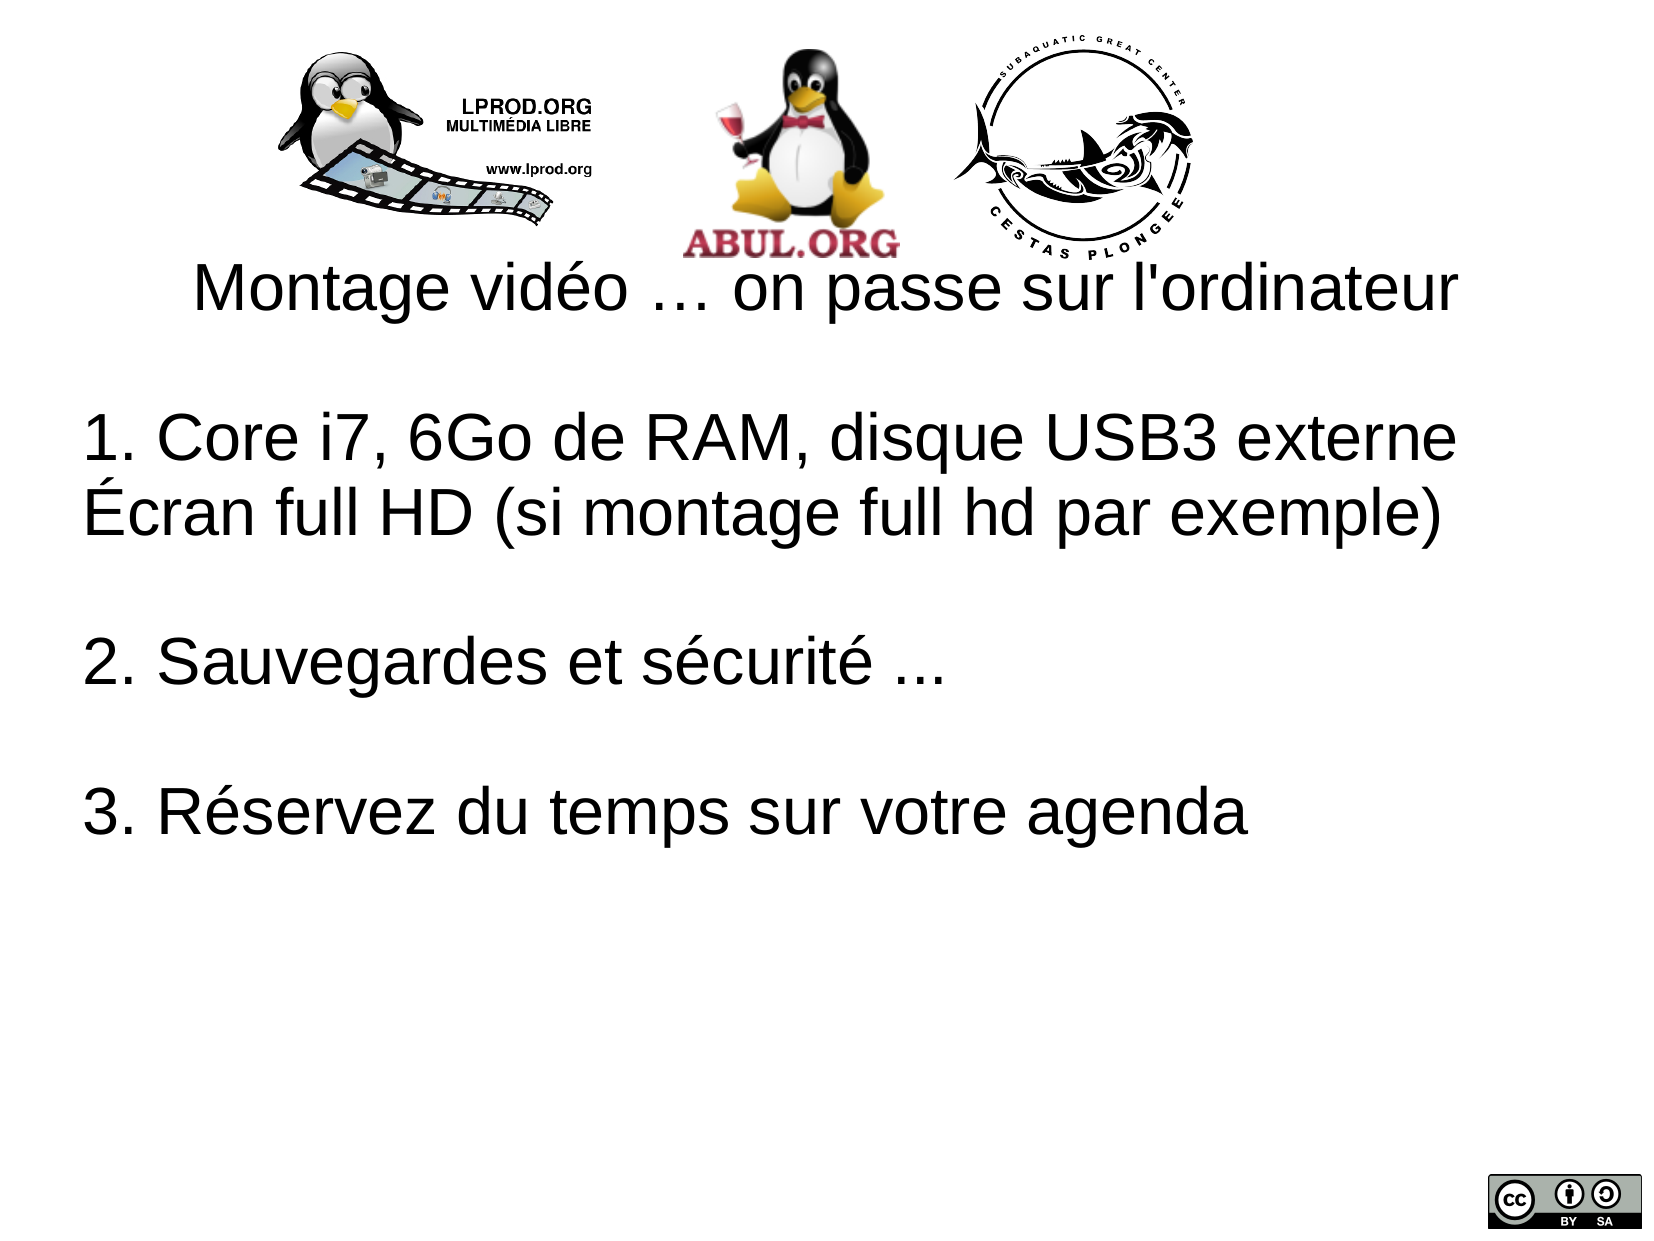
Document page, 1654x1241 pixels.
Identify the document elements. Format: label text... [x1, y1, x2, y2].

picture [276, 50, 603, 250]
subtitle Montage vidéo … on passe sur l'ordinateur 1. Core i7, 6Go de RAM, disque USB3 externe Écran full HD (si montage full hd par exemple) 2. Sauvegardes et sécurité ... 3. Réservez du temps sur votre agenda [82, 250, 1571, 1050]
picture [953, 35, 1193, 260]
picture [683, 49, 900, 250]
picture [1488, 1174, 1642, 1229]
